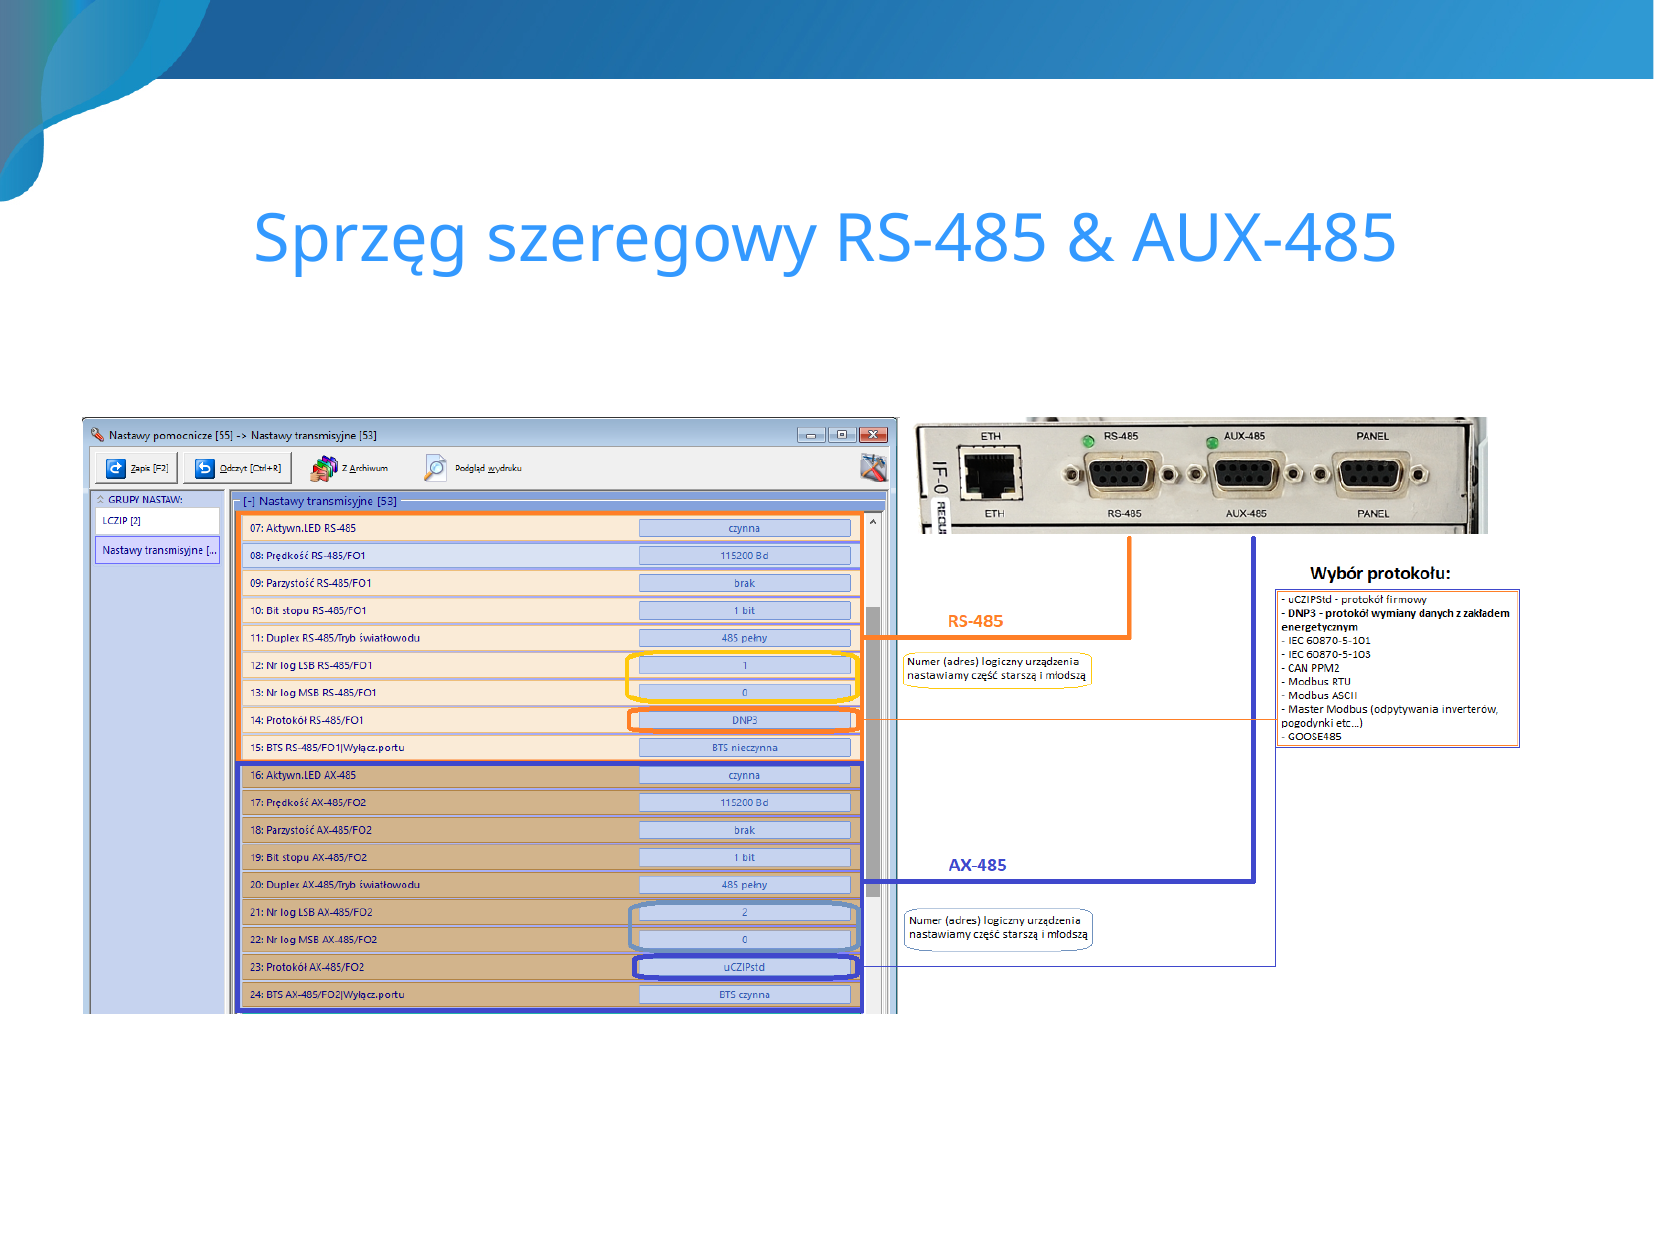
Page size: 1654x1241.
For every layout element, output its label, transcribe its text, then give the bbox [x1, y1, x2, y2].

title Sprzęg szeregowy RS-485 & AUX-485 [82, 132, 1571, 340]
picture [0, 0, 1654, 1241]
